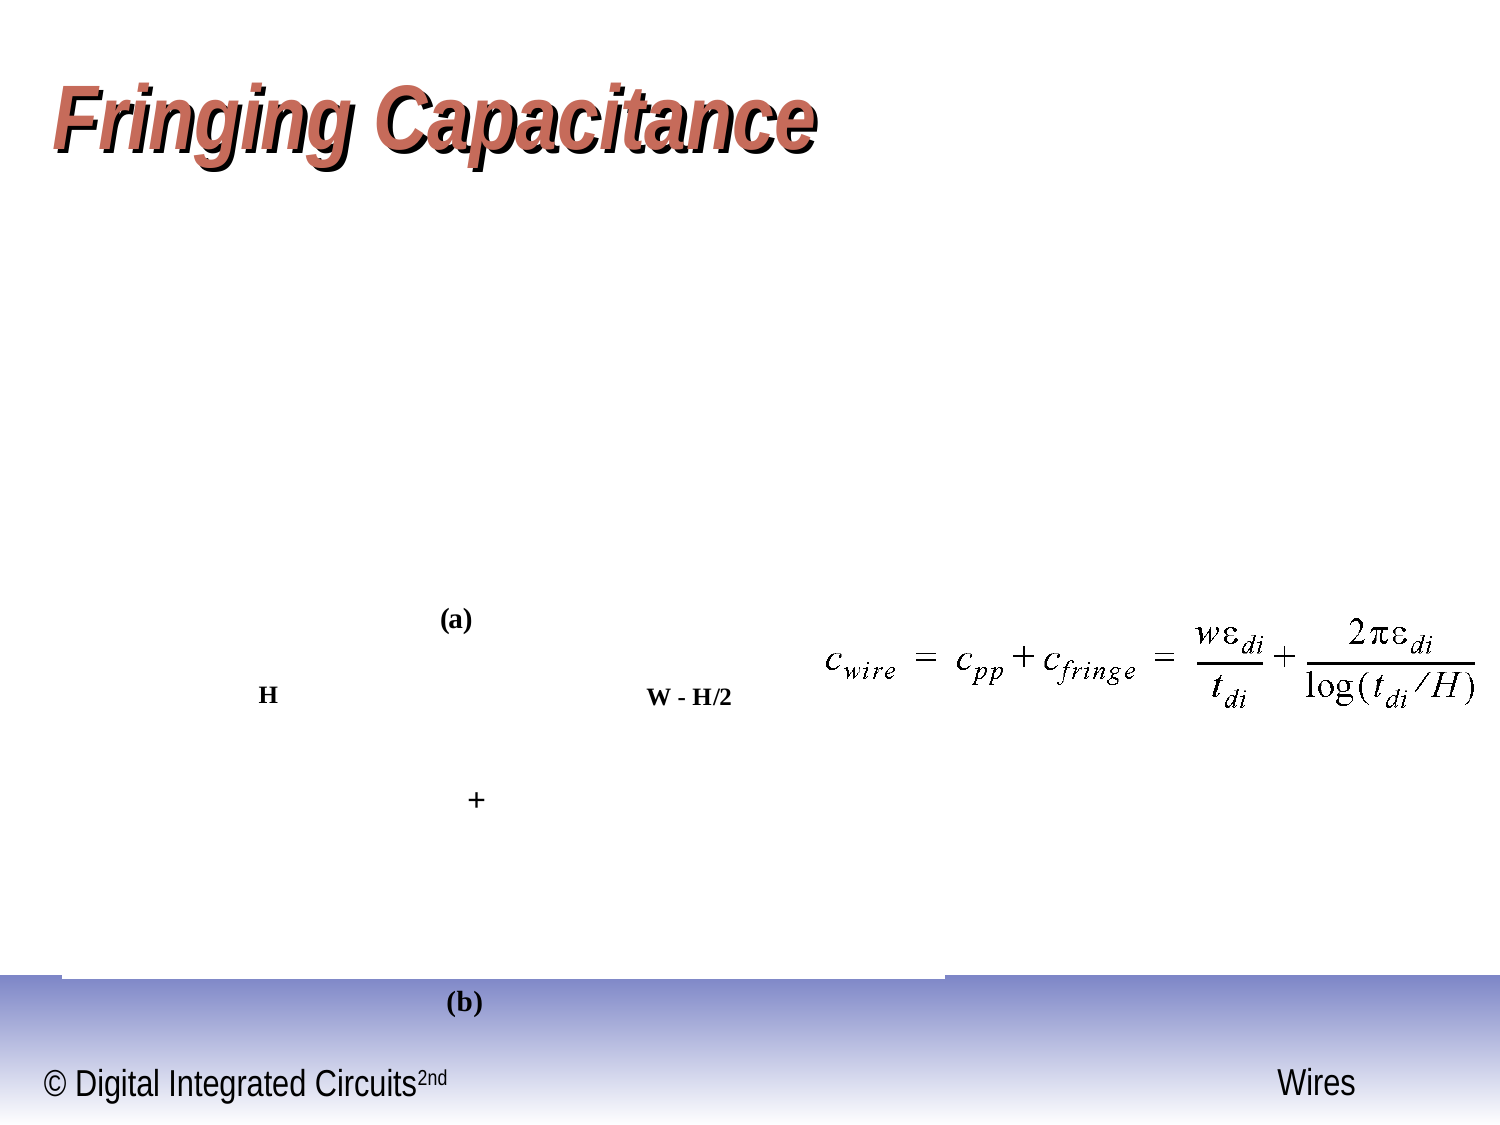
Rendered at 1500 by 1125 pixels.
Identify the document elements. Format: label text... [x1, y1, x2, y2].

picture [62, 275, 1488, 1023]
title Fringing Capacitance [37, 37, 1463, 175]
